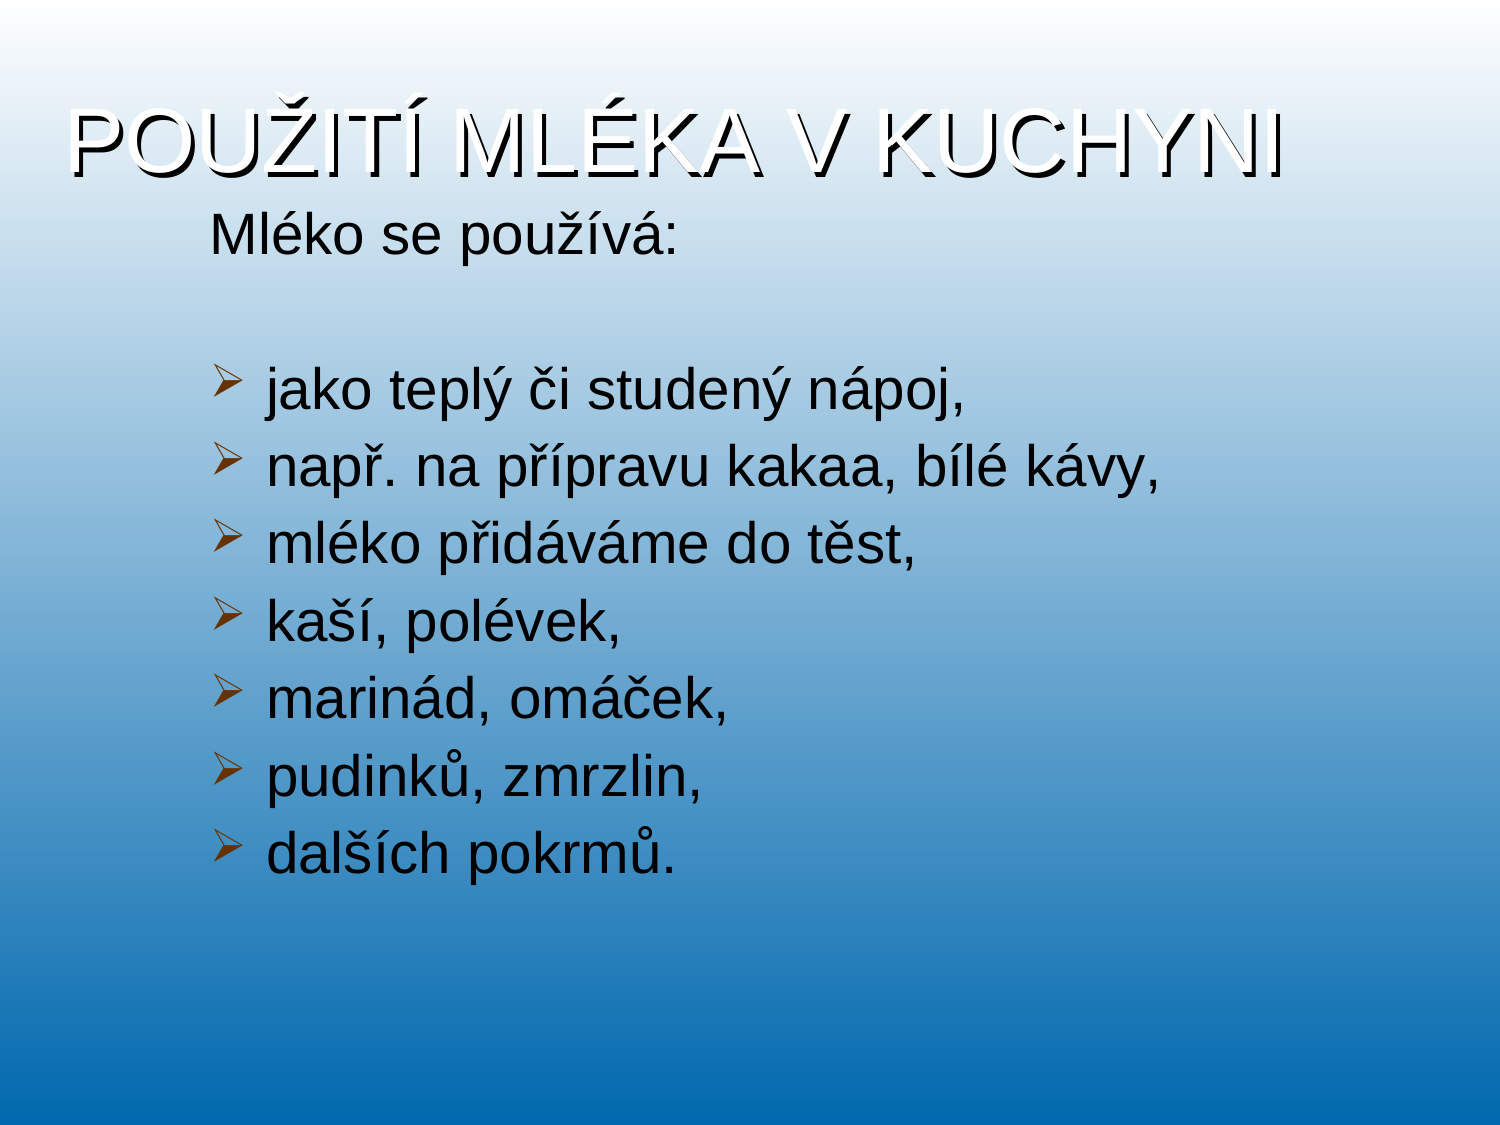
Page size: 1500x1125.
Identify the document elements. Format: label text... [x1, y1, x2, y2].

title POUŽITÍ MLÉKA V KUCHYNI [0, 42, 1351, 230]
list Mléko se používá: jako teplý či studený nápoj, např. na přípravu kakaa, bílé kávy, mléko přidáváme do těst, kaší, polévek, marinád, omáček, pudinků, zmrzlin, dalších pokrmů. [194, 196, 1317, 1046]
